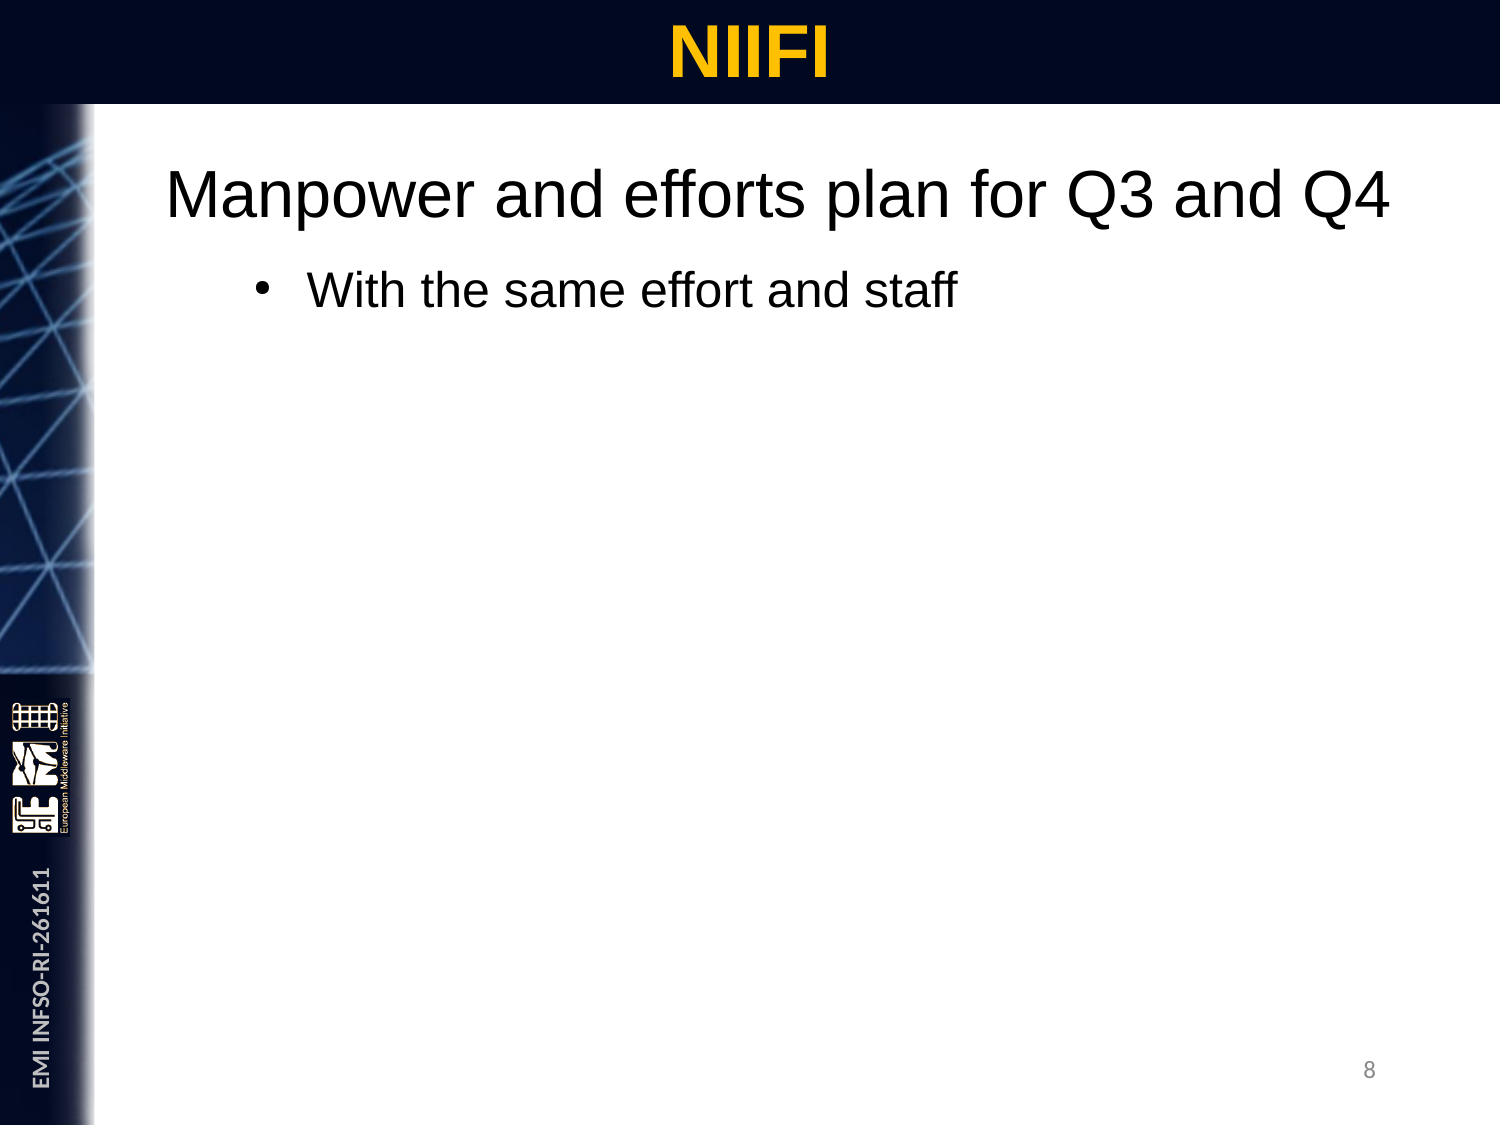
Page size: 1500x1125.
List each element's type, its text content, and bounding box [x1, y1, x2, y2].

title NIIFI [0, 0, 1500, 104]
text_box <szám> [1348, 1042, 1417, 1103]
picture [0, 104, 105, 1125]
list Manpower and efforts plan for Q3 and Q4 With the same effort and staff [150, 149, 1463, 1005]
